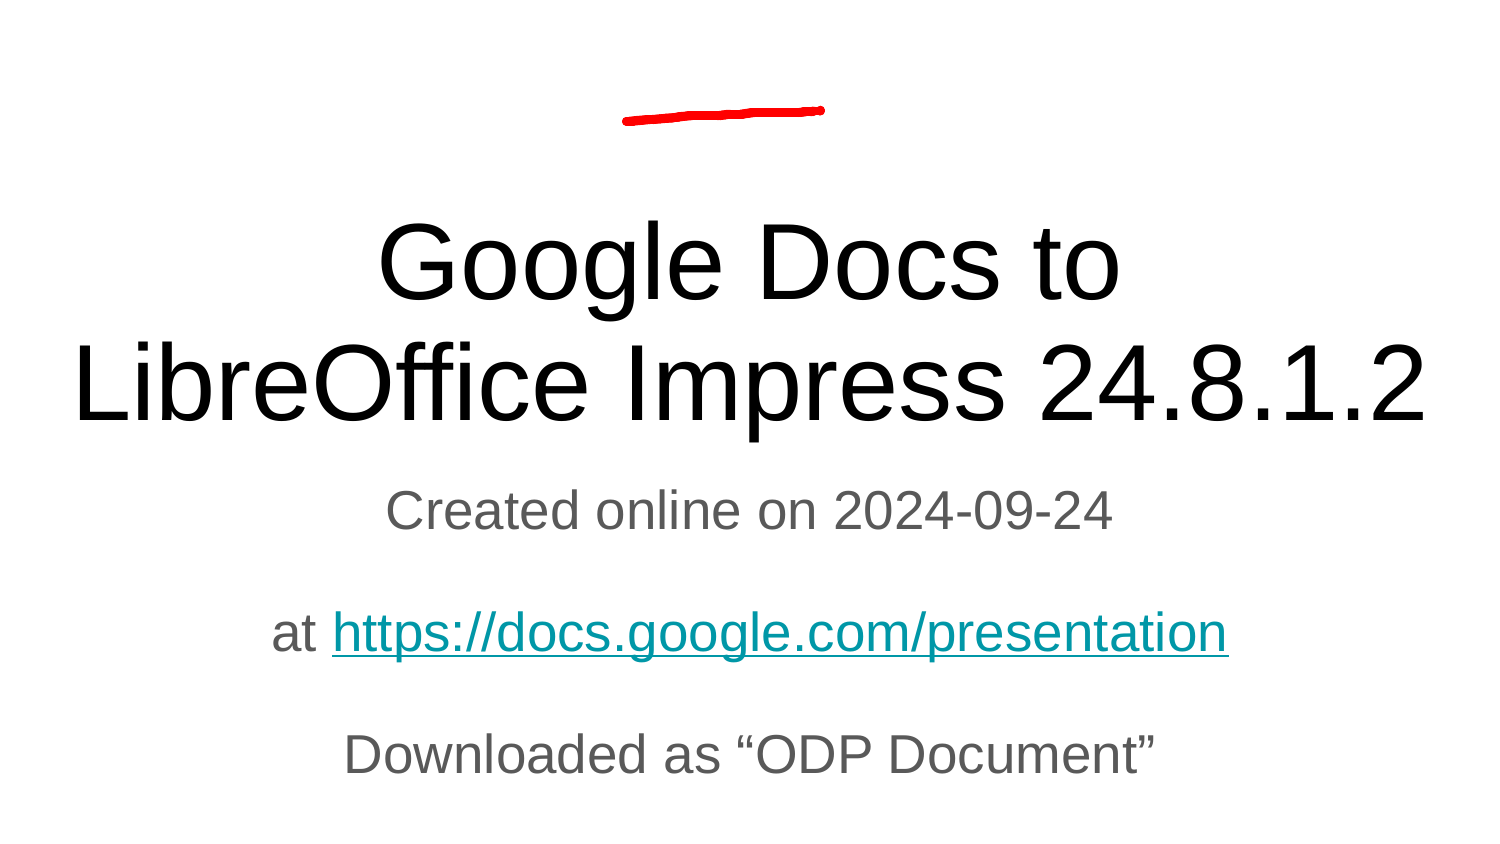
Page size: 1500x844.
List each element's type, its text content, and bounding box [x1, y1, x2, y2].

subtitle Created online on 2024-09-24 at https://docs.google.com/presentation Downloaded as “ODP Document” [51, 464, 1449, 802]
title Google Docs to LibreOffice Impress 24.8.1.2 [51, 122, 1449, 459]
